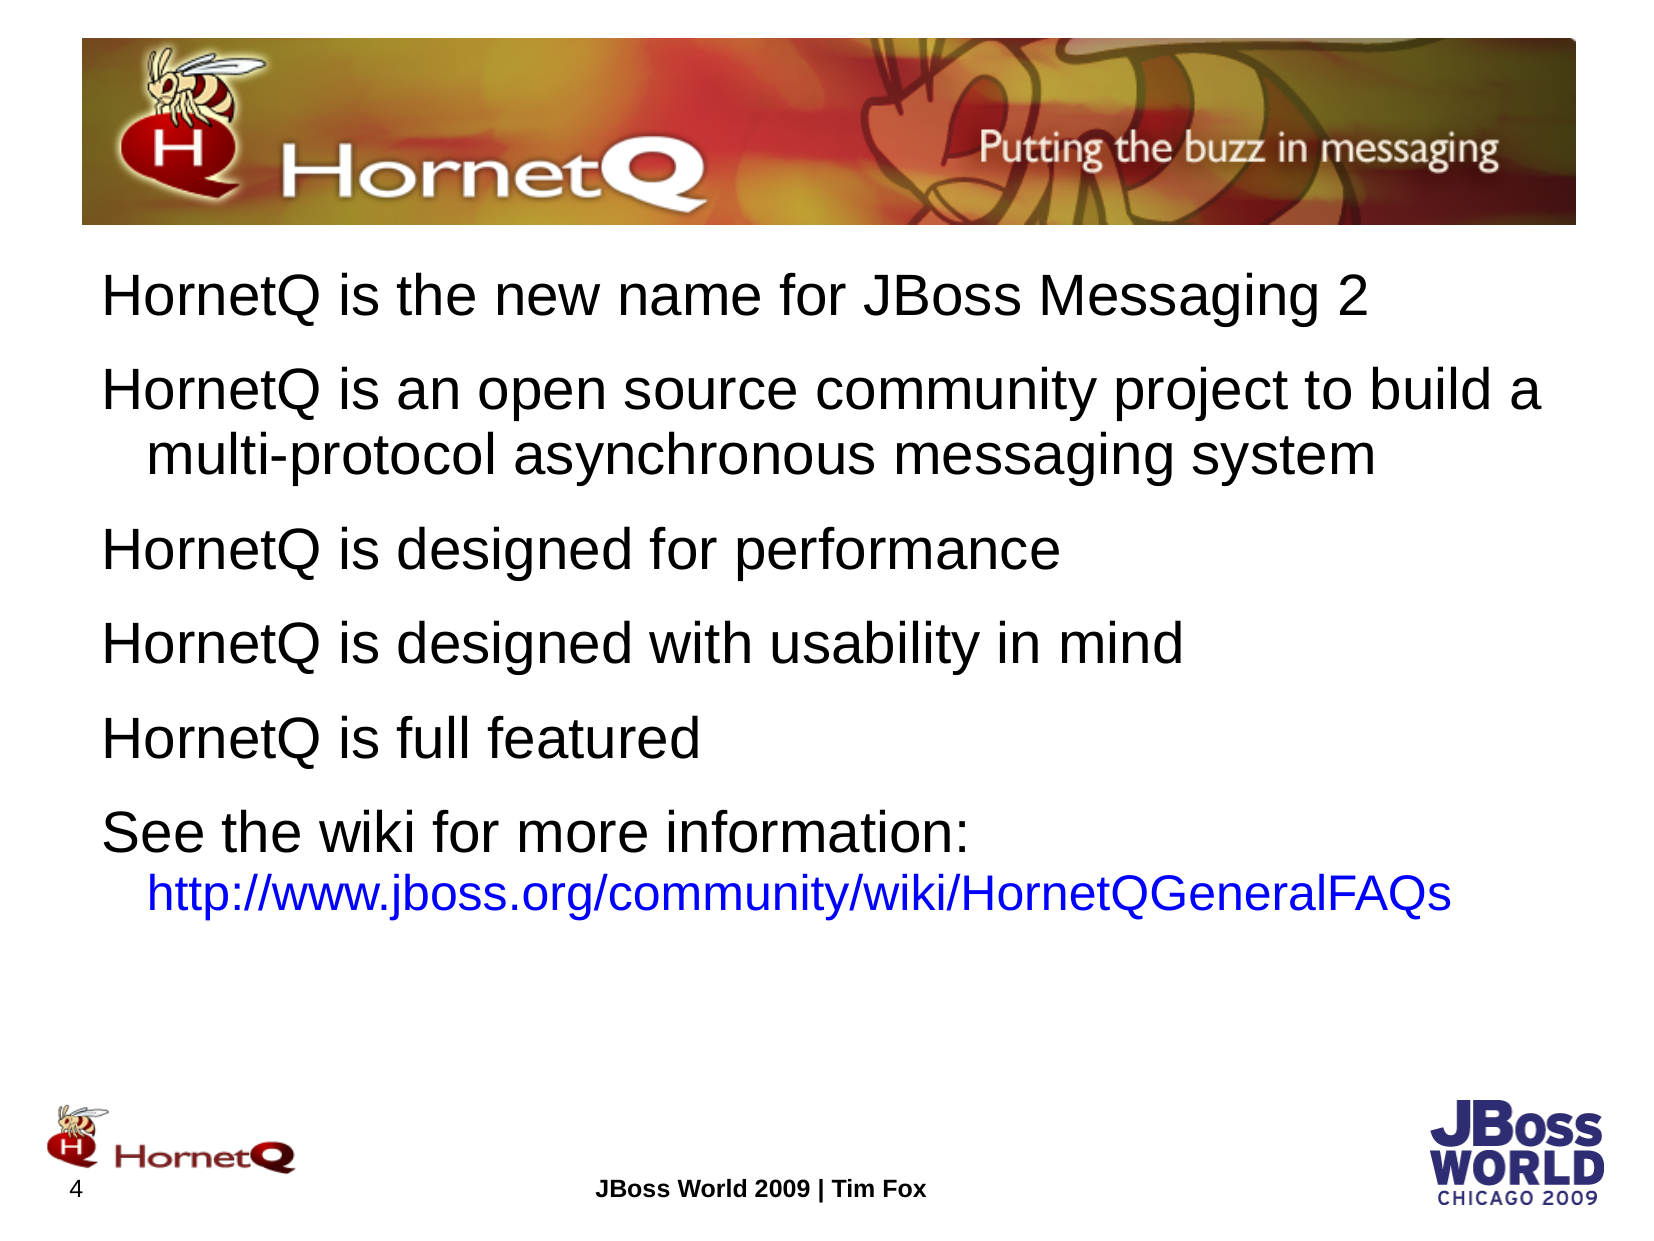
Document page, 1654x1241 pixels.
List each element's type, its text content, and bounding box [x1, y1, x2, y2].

picture [46, 1101, 297, 1177]
picture [82, 38, 1576, 226]
picture [1430, 1099, 1604, 1212]
list HornetQ is the new name for JBoss Messaging 2 HornetQ is an open source community project to build a multi-protocol asynchronous messaging system HornetQ is designed for performance HornetQ is designed with usability in mind HornetQ is full featured See the wiki for more information: http://www.jboss.org/community/wiki/HornetQGeneralFAQs [86, 262, 1576, 1091]
